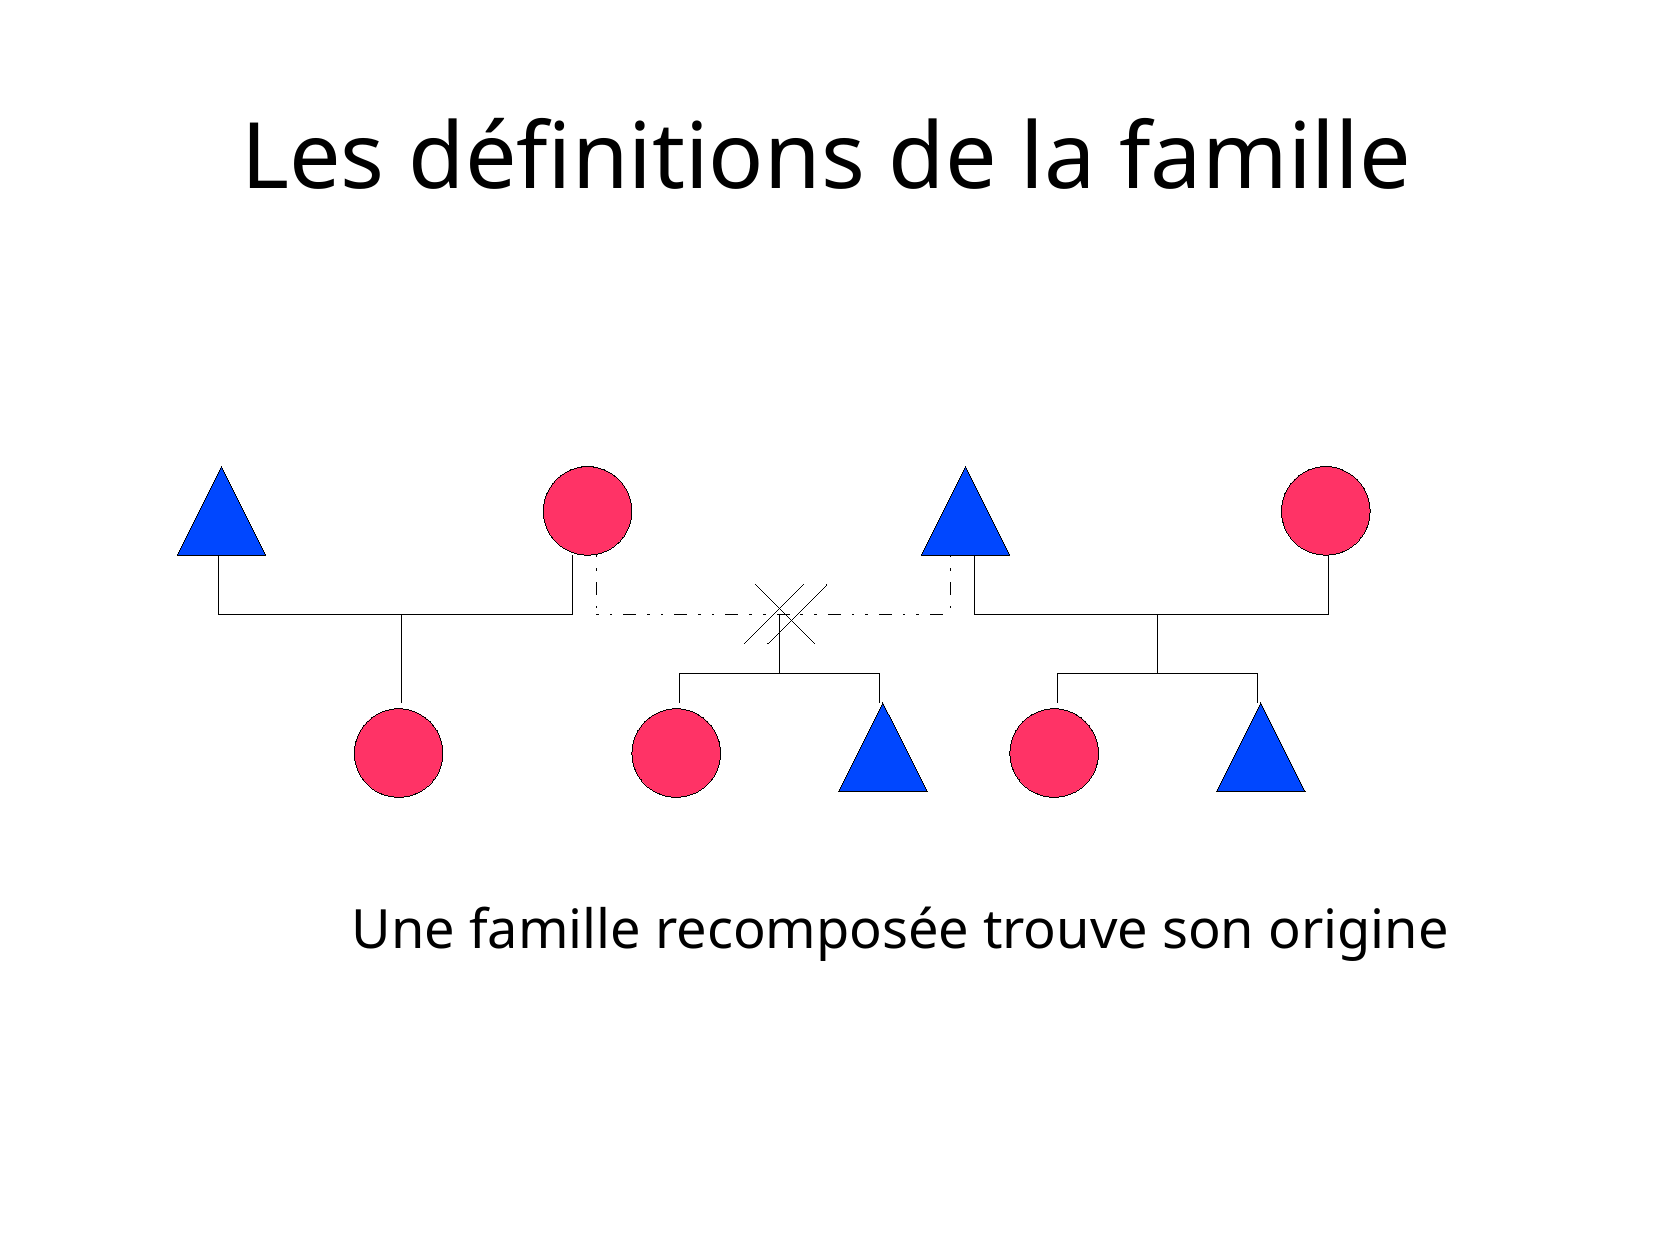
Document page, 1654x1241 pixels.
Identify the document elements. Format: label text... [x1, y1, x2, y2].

text_box [1009, 708, 1099, 798]
text_box [1216, 702, 1306, 792]
text_box [543, 466, 632, 556]
text_box [1281, 466, 1371, 556]
text_box [838, 702, 928, 792]
text_box [177, 466, 266, 556]
text_box [921, 466, 1010, 556]
title Les définitions de la famille [82, 56, 1571, 250]
text_box [354, 708, 443, 798]
text_box [631, 708, 721, 798]
text_box Une famille recomposée trouve son origine [336, 900, 1317, 1102]
